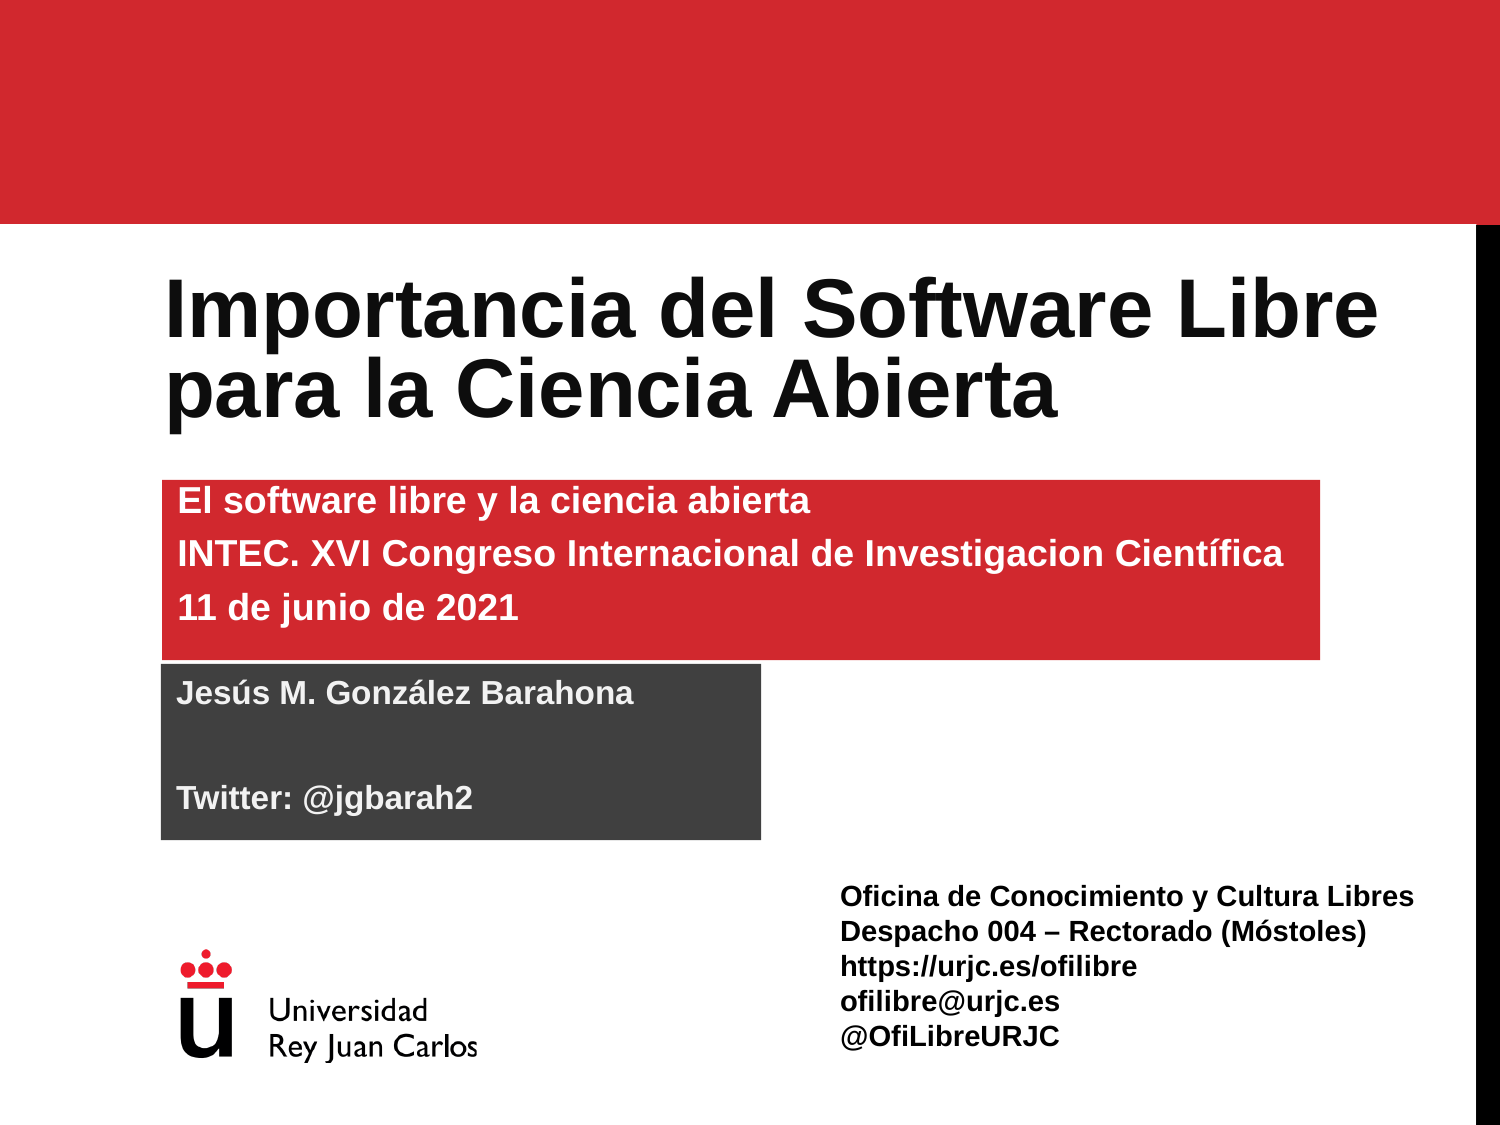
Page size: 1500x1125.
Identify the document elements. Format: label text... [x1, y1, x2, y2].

picture [180, 949, 477, 1063]
text_box Importancia del Software Libre para la Ciencia Abierta [149, 179, 1411, 521]
text_box Oficina de Conocimiento y Cultura Libres Despacho 004 – Rectorado (Móstoles) https://urjc.es/ofilibre ofilibre@urjc.es @OfiLibreURJC [825, 870, 1446, 1065]
text_box Jesús M. González Barahona Twitter: @jgbarah2 [160, 663, 762, 841]
text_box [0, 0, 1500, 224]
text_box El software libre y la ciencia abierta INTEC. XVI Congreso Internacional de Investigacion Científica 11 de junio de 2021 [162, 479, 1321, 661]
